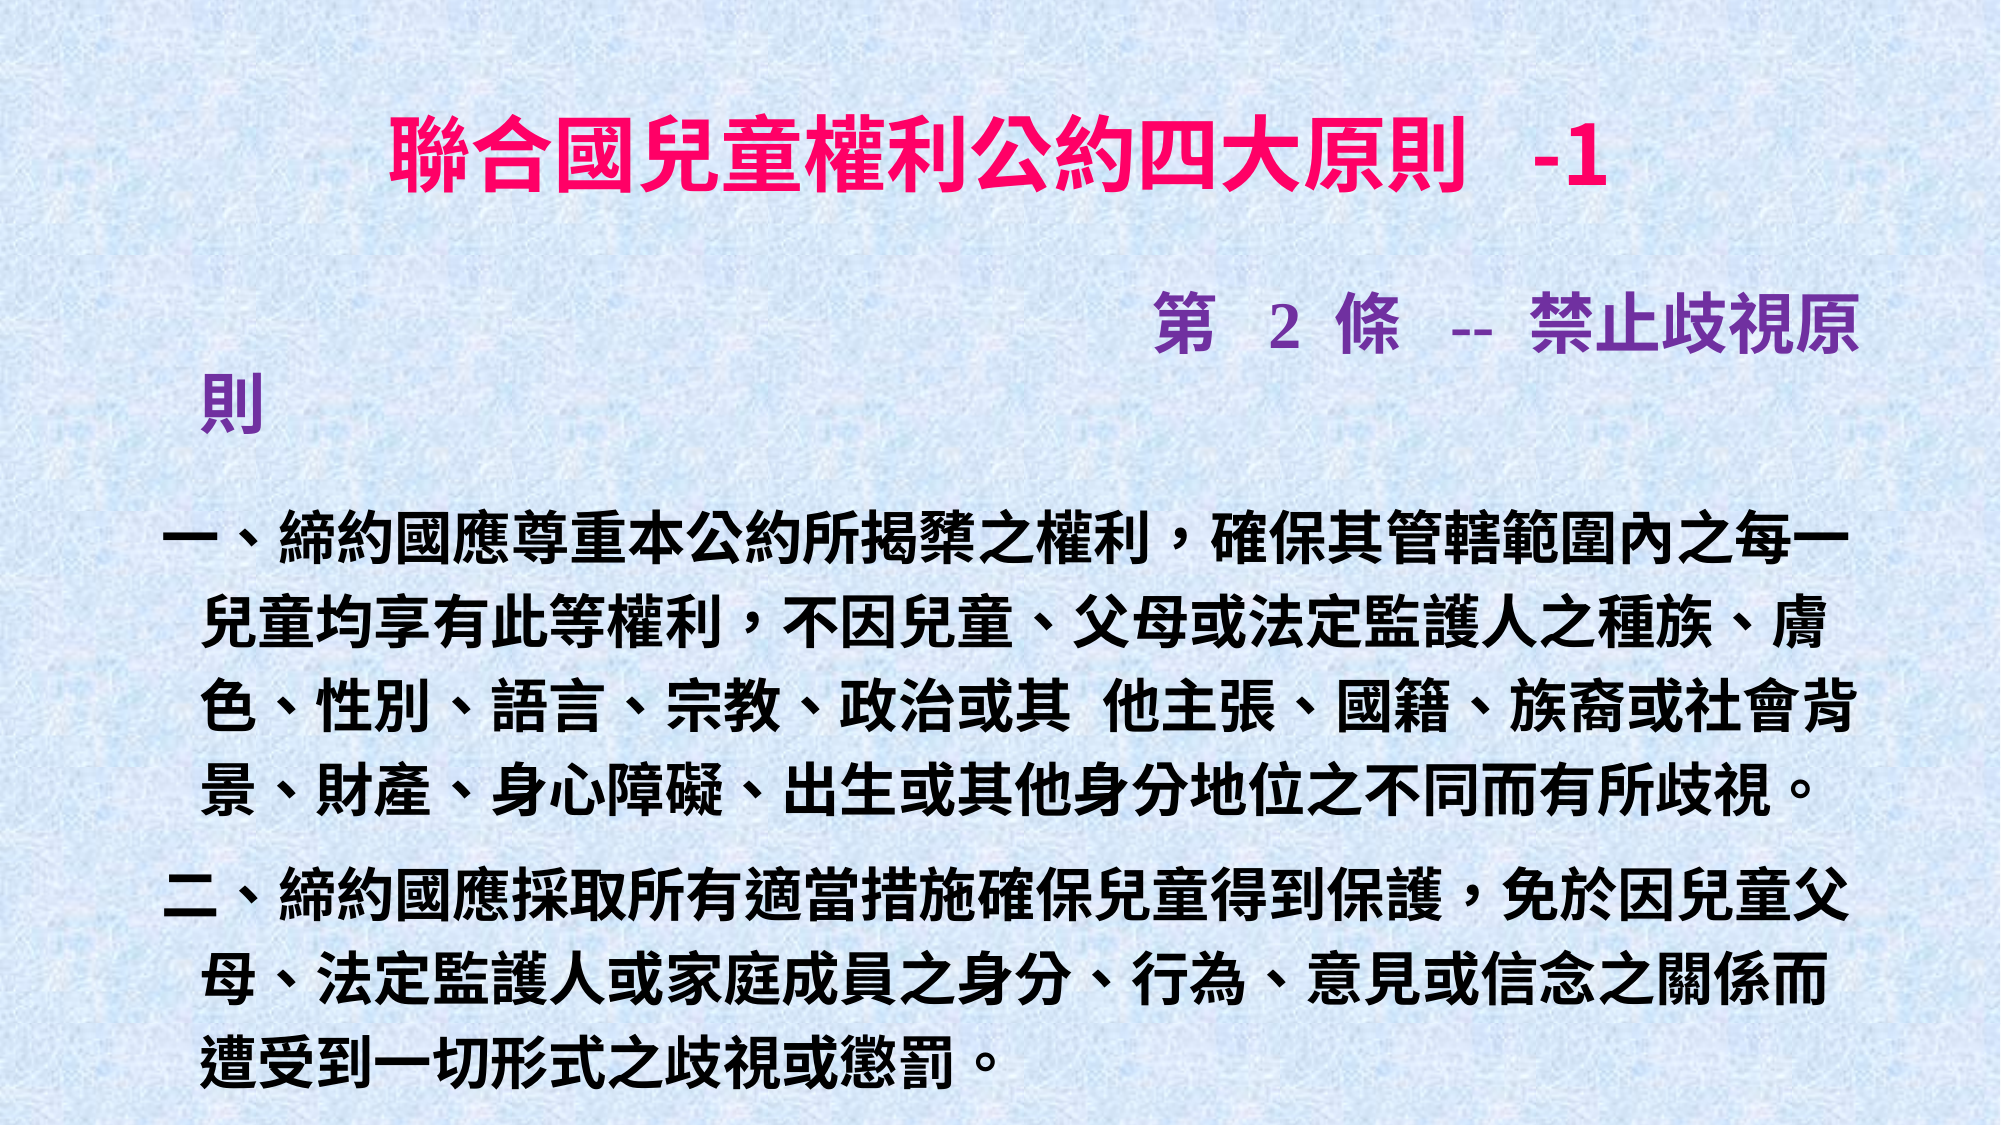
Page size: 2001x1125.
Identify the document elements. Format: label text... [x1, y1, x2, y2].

list 第 2 條 -- 禁止歧視原則 一、締約國應尊重本公約所揭櫫之權利，確保其管轄範圍內之每一兒童均享有此等權利，不因兒童、父母或法定監護人之種族、膚色、性別、語言、宗教、政治或其 他主張、國籍、族裔或社會背景、財產、身心障礙、出生或其他身分地位之不同而有所歧視。 二、締約國應採取所有適當措施確保兒童得到保護，免於因兒童父母、法定監護人或家庭成員之身分、行為、意見或信念之關係而遭受到一切形式之歧視或懲罰。 [146, 274, 1878, 1049]
picture [0, 0, 2001, 1125]
title 聯合國兒童權利公約四大原則 -1 [217, 77, 1781, 228]
